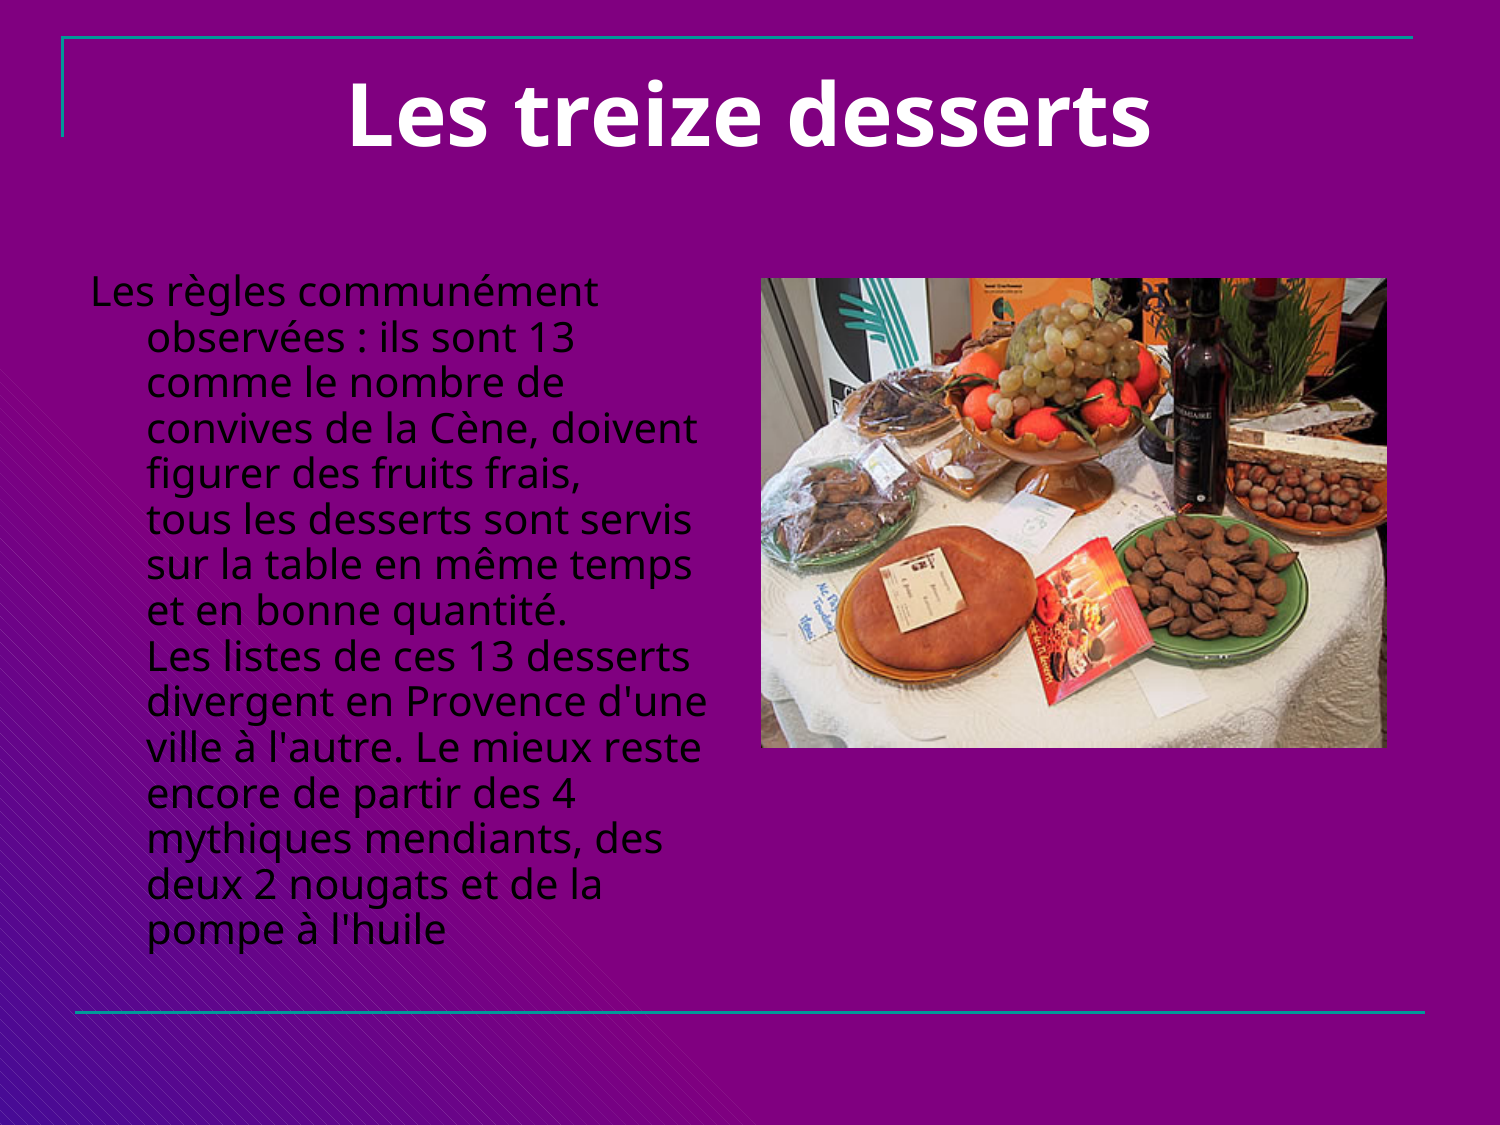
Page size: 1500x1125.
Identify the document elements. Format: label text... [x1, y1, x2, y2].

list Les règles communément observées : ils sont 13 comme le nombre de convives de la Cène, doivent figurer des fruits frais, tous les desserts sont servis sur la table en même temps et en bonne quantité. Les listes de ces 13 desserts divergent en Provence d'une ville à l'autre. Le mieux reste encore de partir des 4 mythiques mendiants, des deux 2 nougats et de la pompe à l'huile [75, 262, 739, 1006]
title Les treize desserts [75, 45, 1426, 233]
picture [761, 278, 1387, 748]
